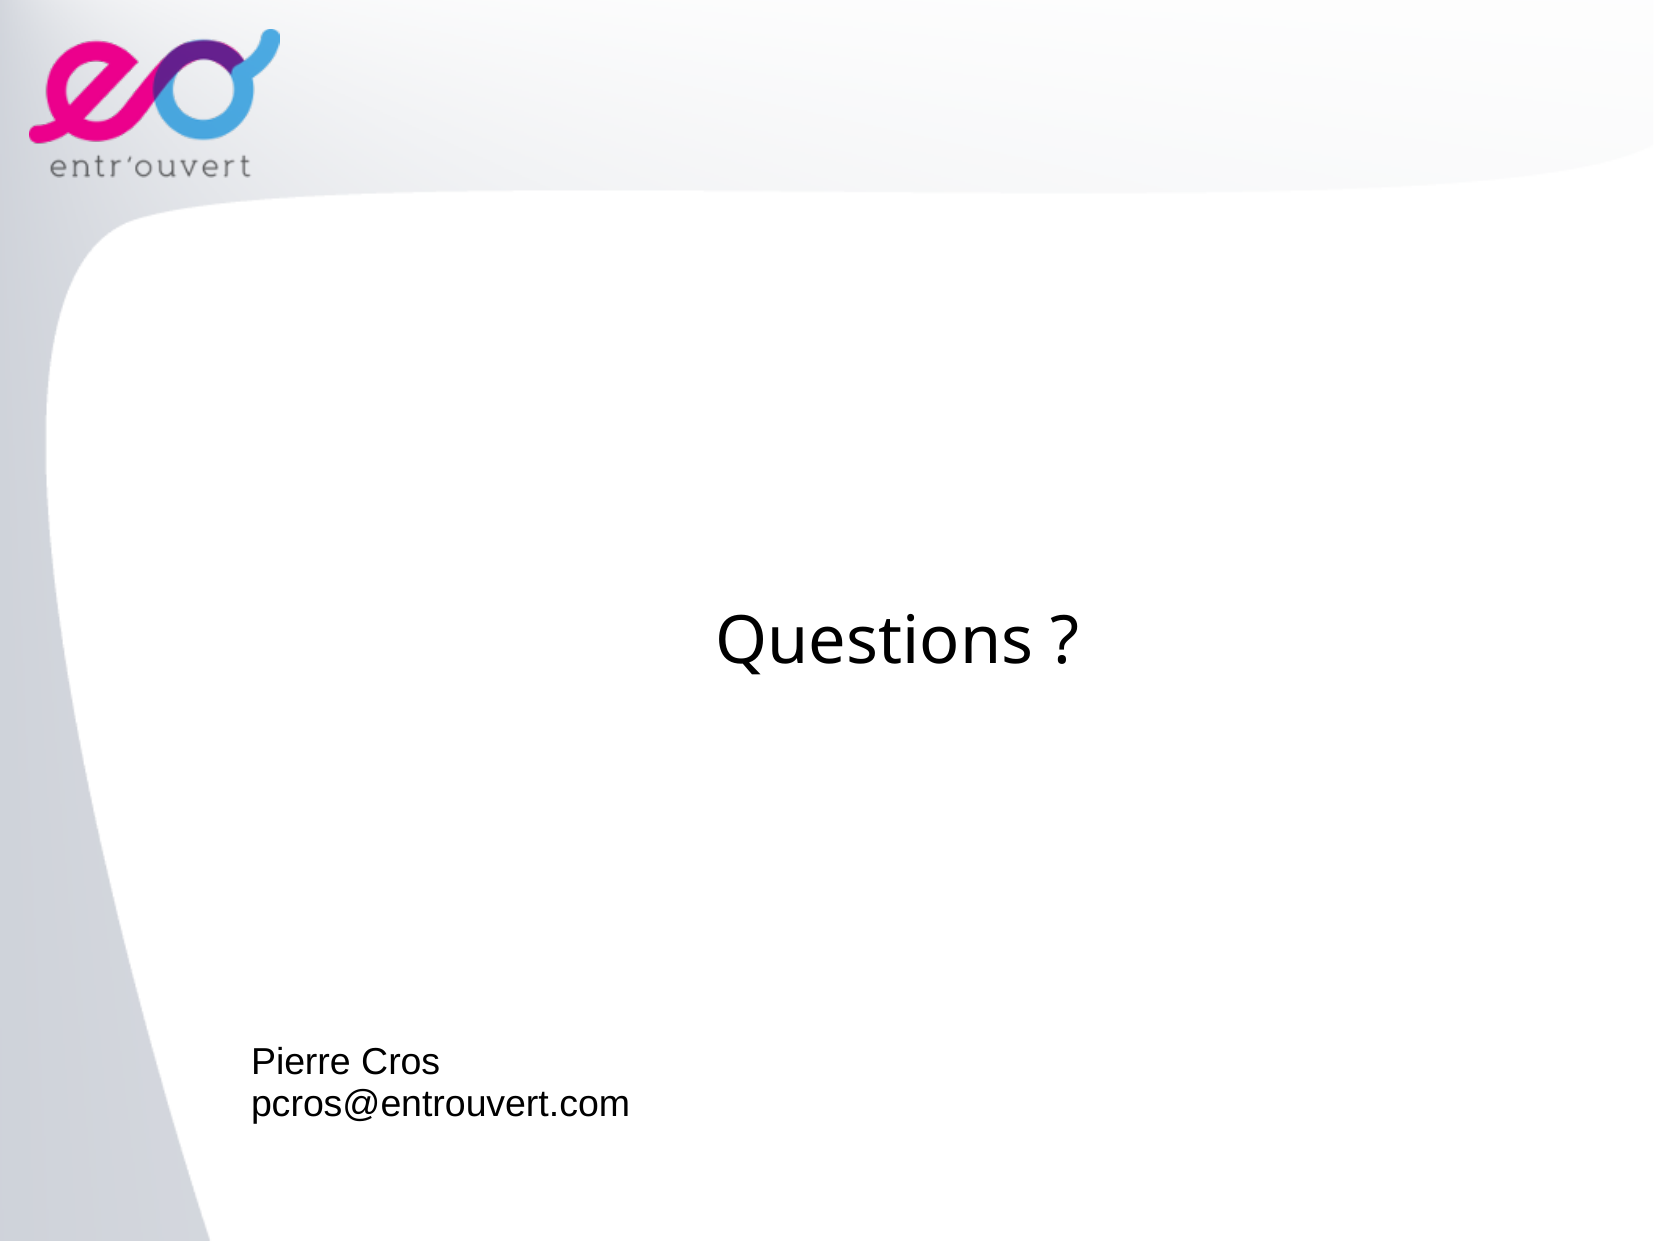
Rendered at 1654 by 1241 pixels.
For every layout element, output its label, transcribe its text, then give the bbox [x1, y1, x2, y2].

picture [0, 0, 1654, 1241]
subtitle Questions ? [259, 147, 1536, 1128]
text_box Pierre Cros pcros@entrouvert.com [236, 1033, 1034, 1133]
